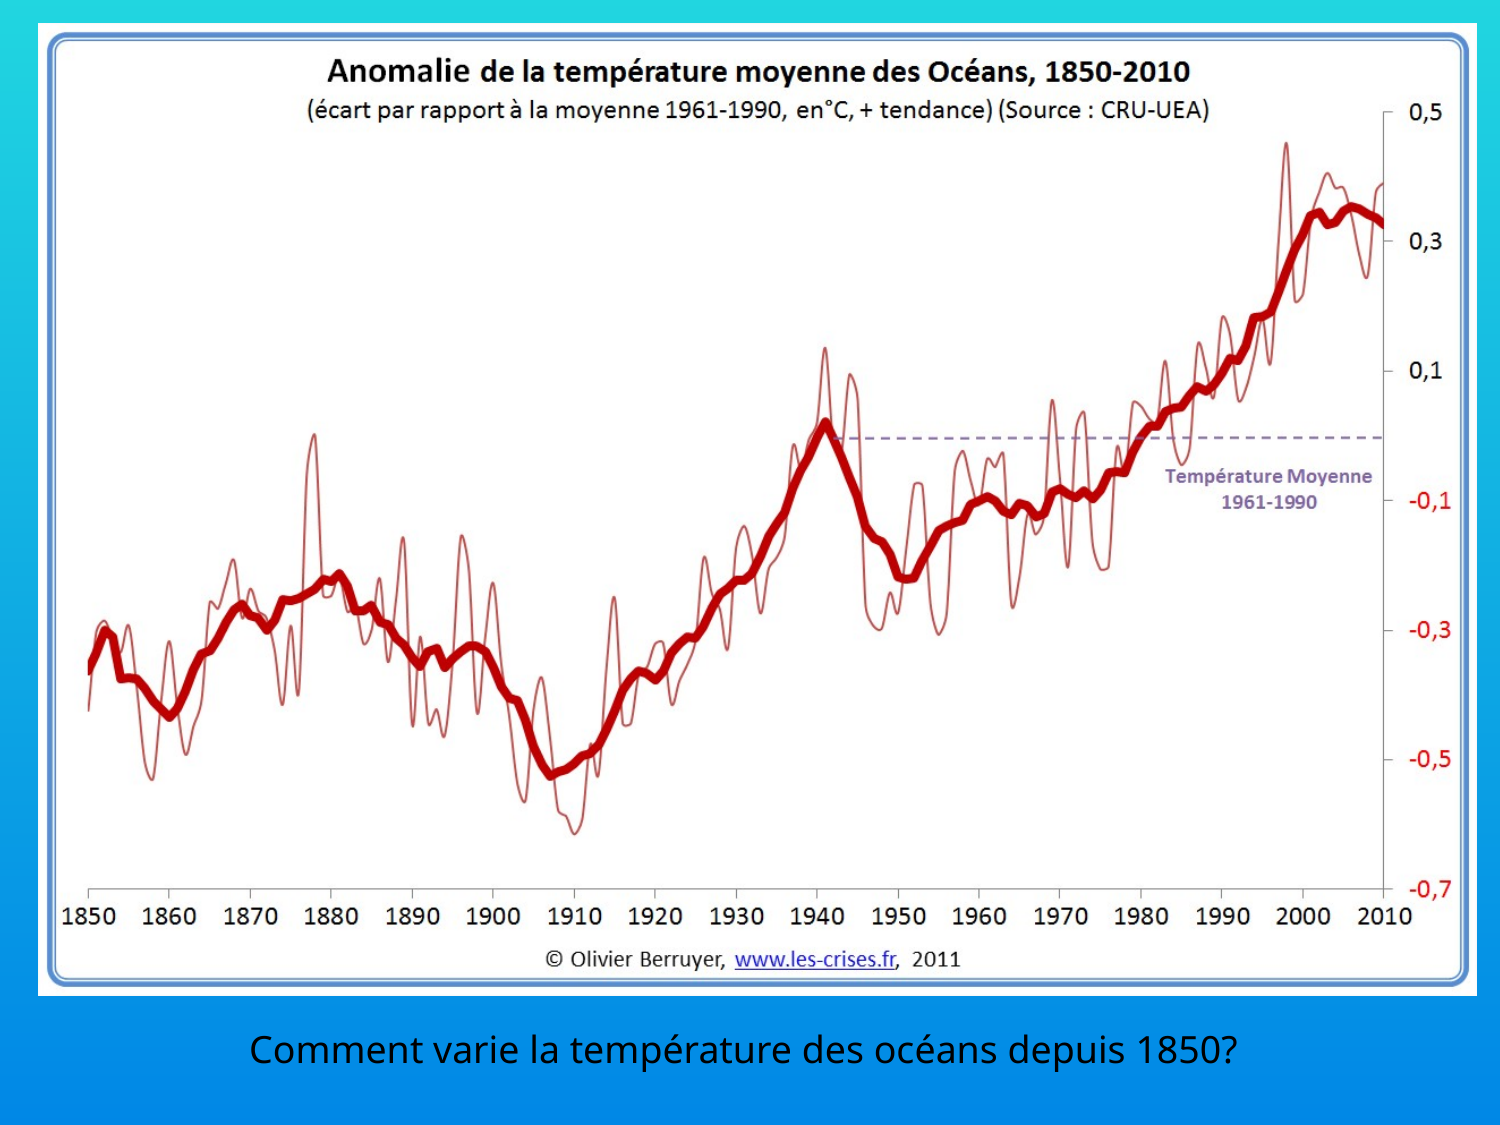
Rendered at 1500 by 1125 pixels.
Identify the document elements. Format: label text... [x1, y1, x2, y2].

picture [0, 23, 1500, 997]
text_box Comment varie la température des océans depuis 1850? [234, 1018, 1289, 1079]
